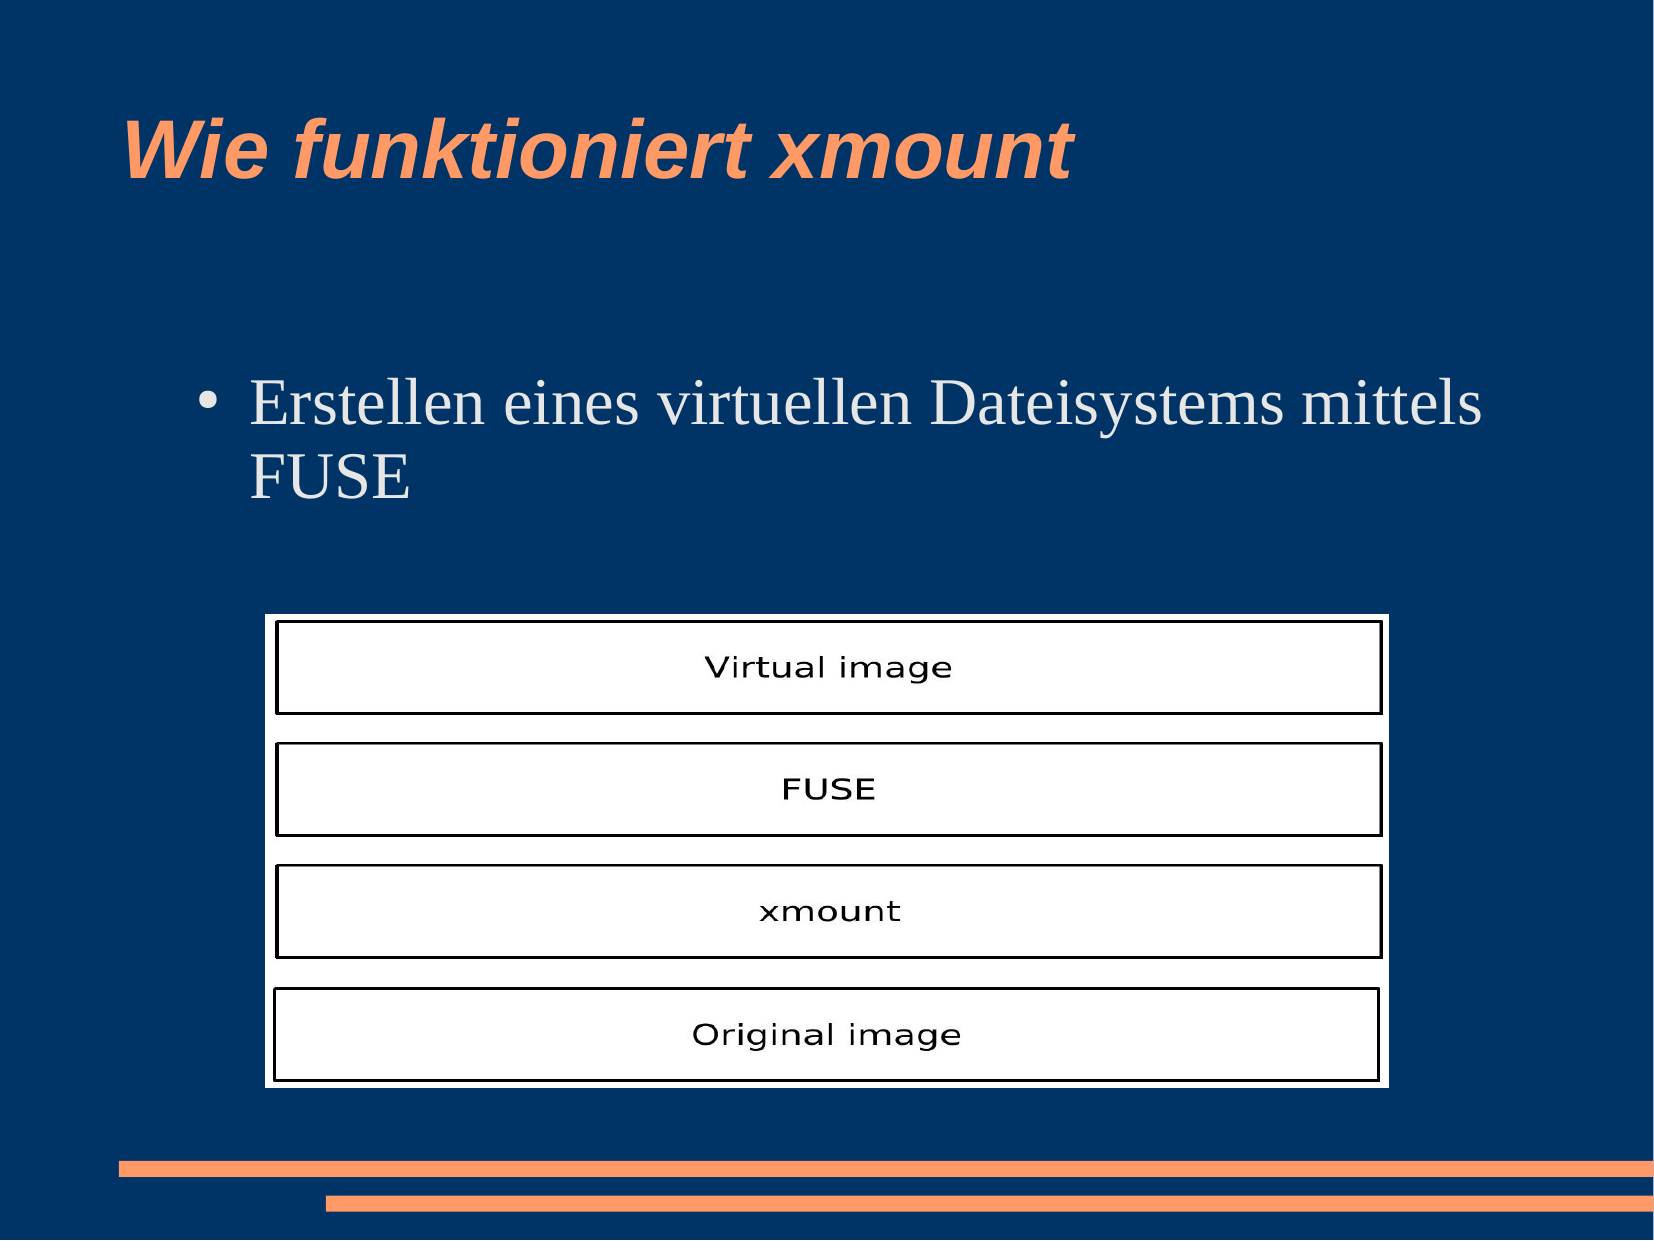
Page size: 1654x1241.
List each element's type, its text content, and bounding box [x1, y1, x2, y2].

title Wie funktioniert xmount [121, 46, 1534, 254]
picture [265, 614, 1389, 1088]
list Erstellen eines virtuellen Dateisystems mittels FUSE [178, 364, 1570, 526]
